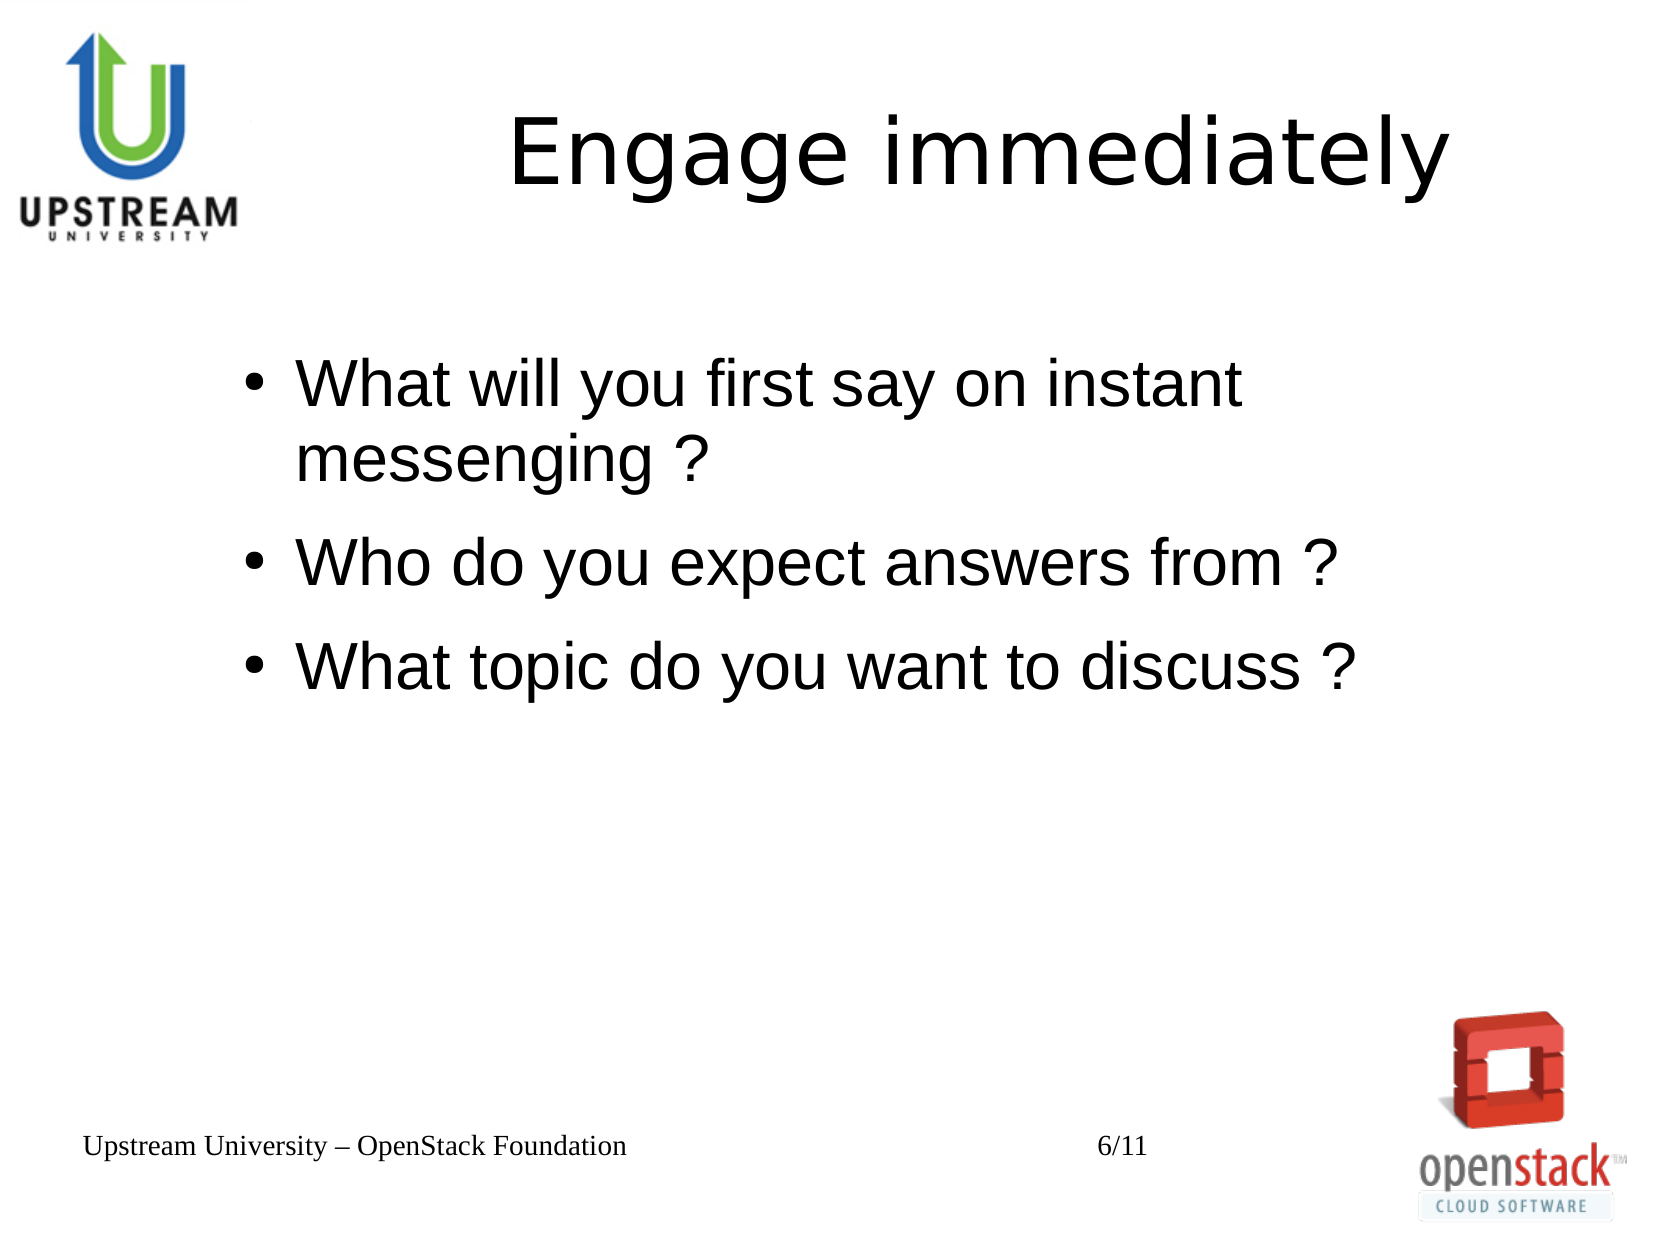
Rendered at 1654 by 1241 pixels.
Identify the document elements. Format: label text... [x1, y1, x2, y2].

picture [1385, 983, 1654, 1241]
title Engage immediately [390, 49, 1571, 257]
list What will you first say on instant messenging ? Who do you expect answers from ? What topic do you want to discuss ? [225, 345, 1471, 1066]
picture [0, 0, 252, 269]
